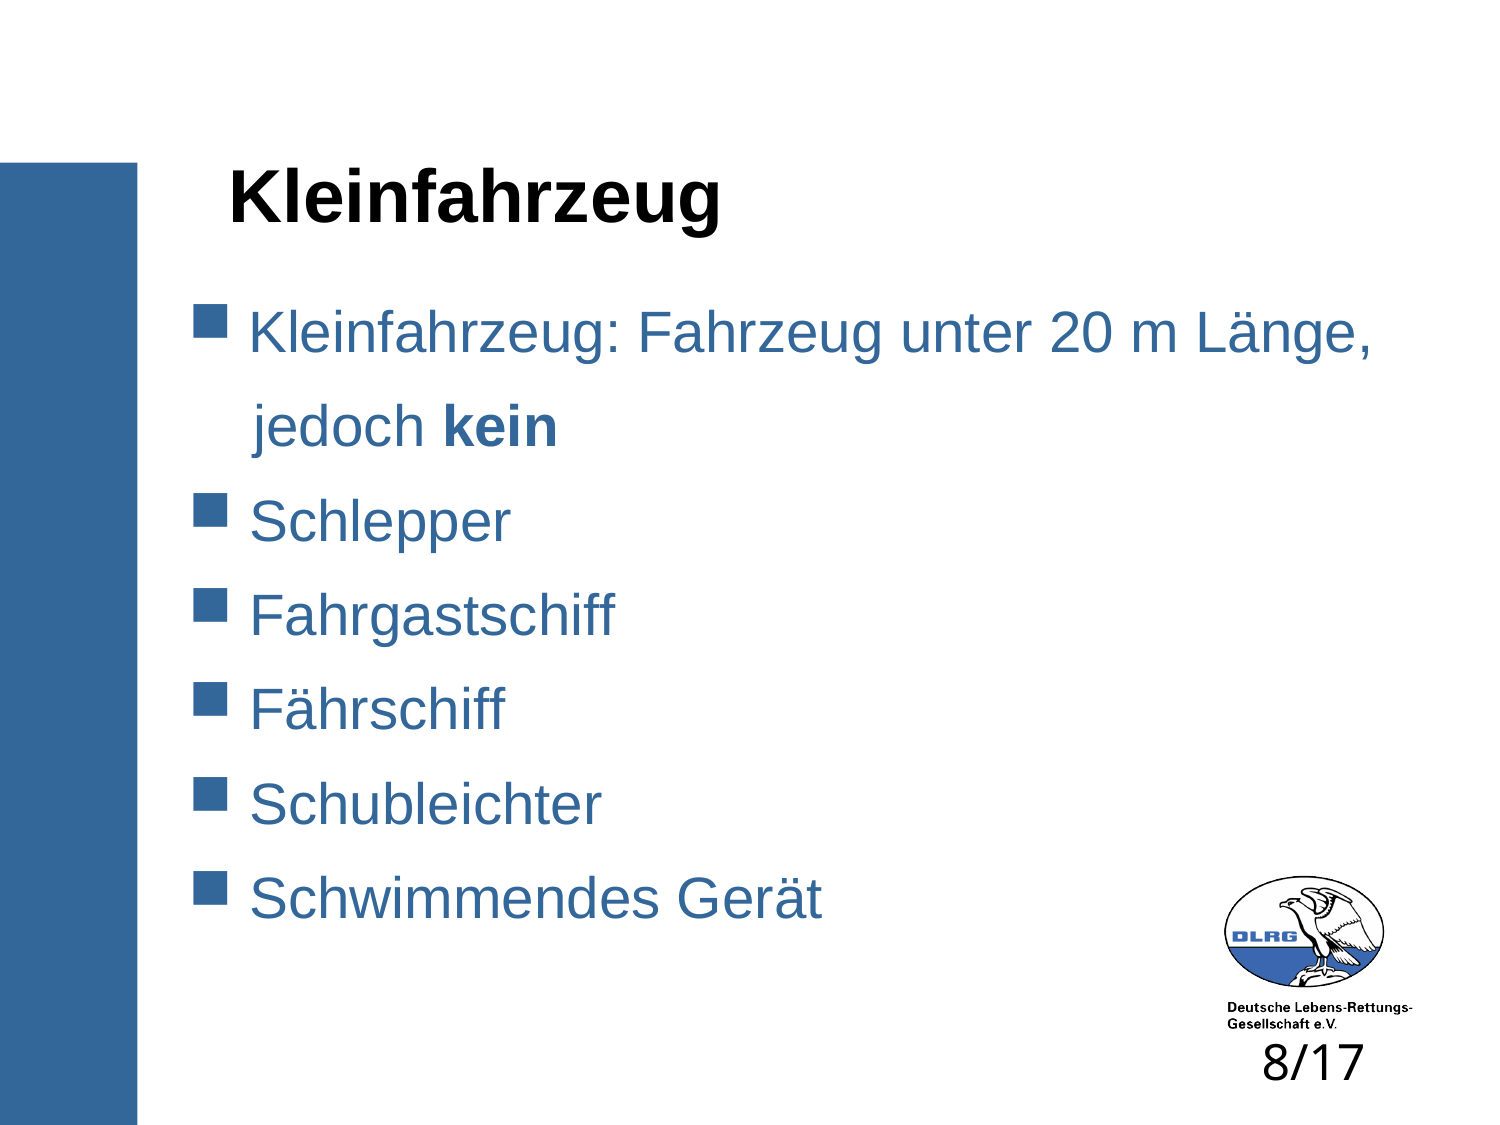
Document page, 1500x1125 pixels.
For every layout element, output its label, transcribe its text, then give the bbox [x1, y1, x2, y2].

text_box <Nummer>/17 [1246, 1023, 1500, 1102]
text_box Kleinfahrzeug [213, 140, 739, 246]
text_box Kleinfahrzeug: Fahrzeug unter 20 m Länge, jedoch kein Schlepper Fahrgastschiff Fährschiff Schubleichter Schwimmendes Gerät [173, 261, 1444, 947]
picture [1224, 947, 1413, 1030]
